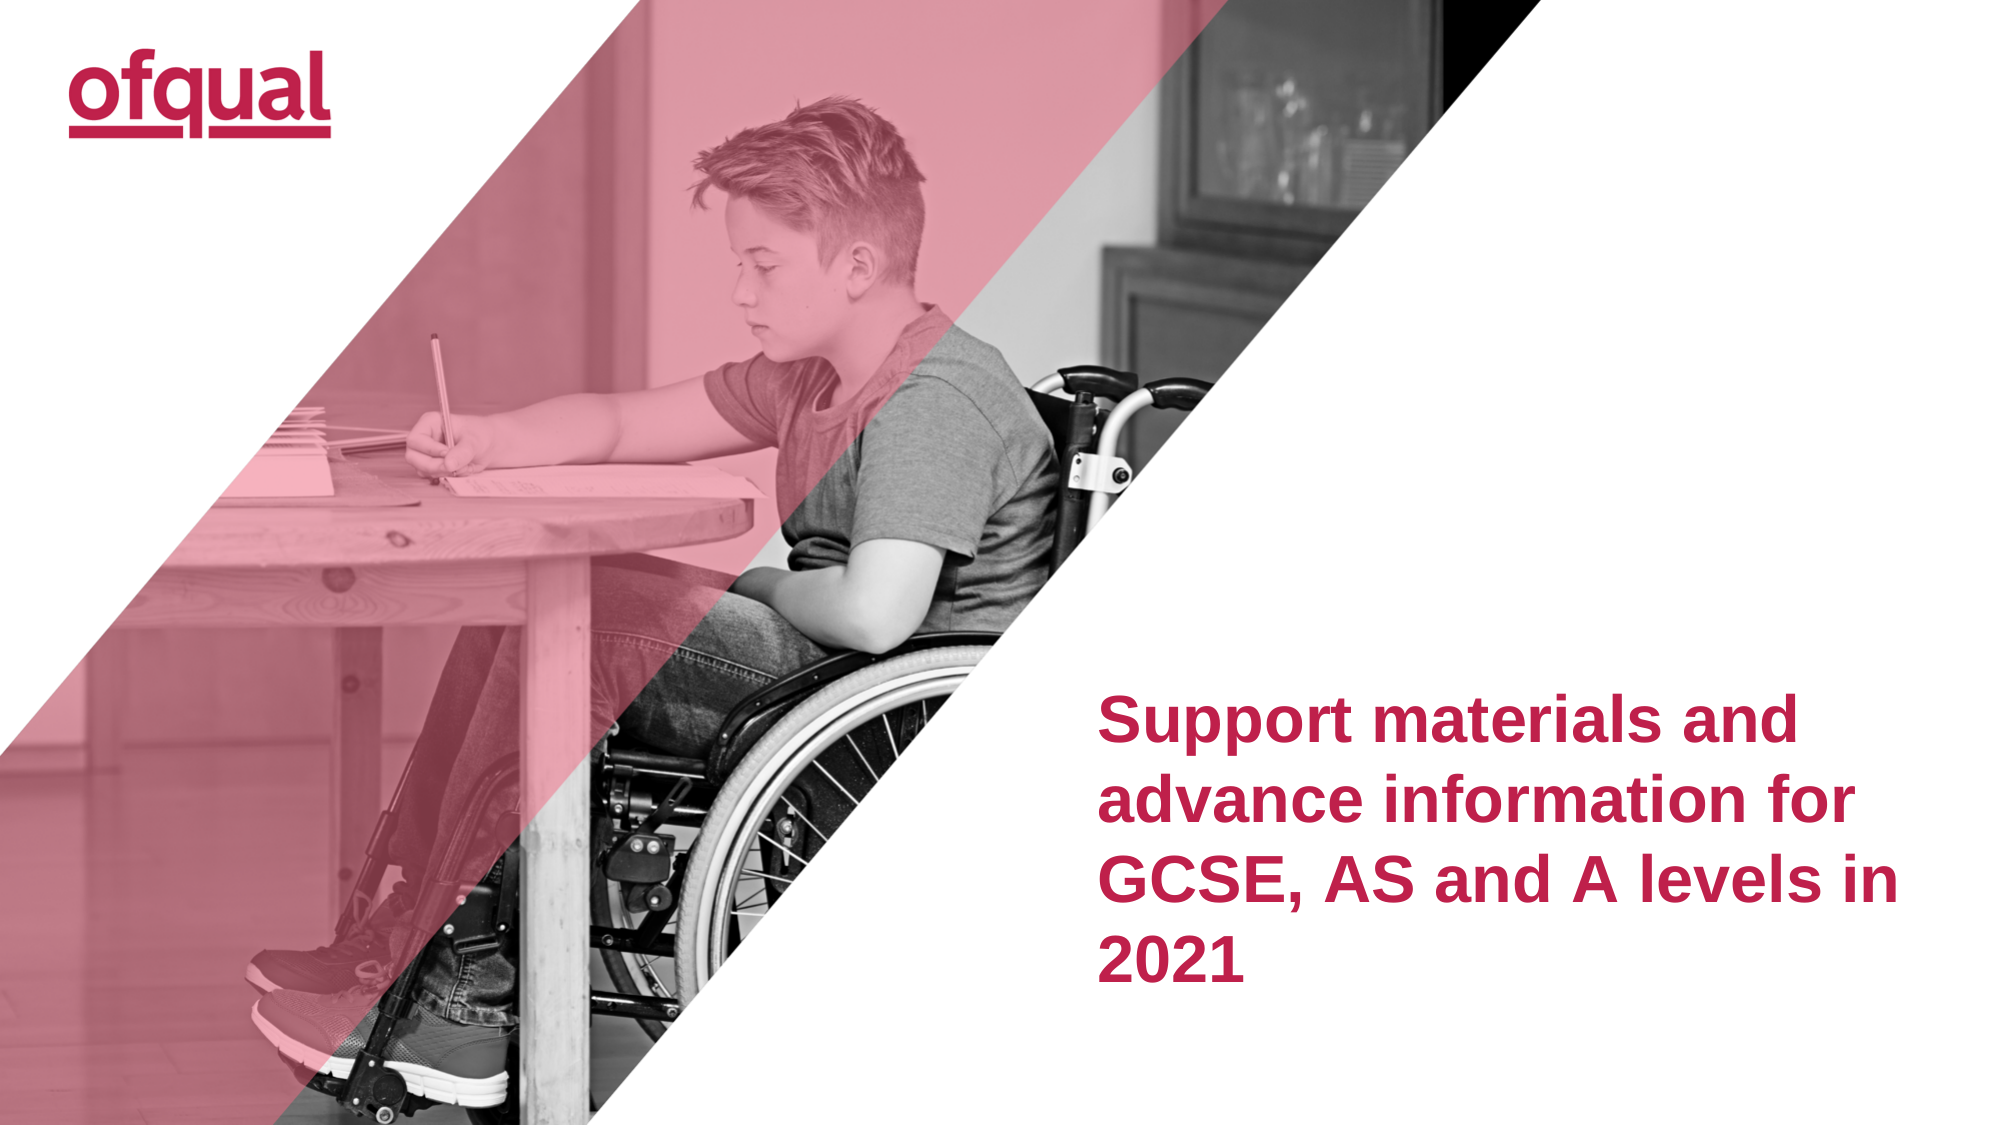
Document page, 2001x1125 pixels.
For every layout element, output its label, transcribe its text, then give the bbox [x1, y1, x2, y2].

title Support materials and advance information for GCSE, AS and A levels in 2021 [1082, 668, 1936, 1071]
